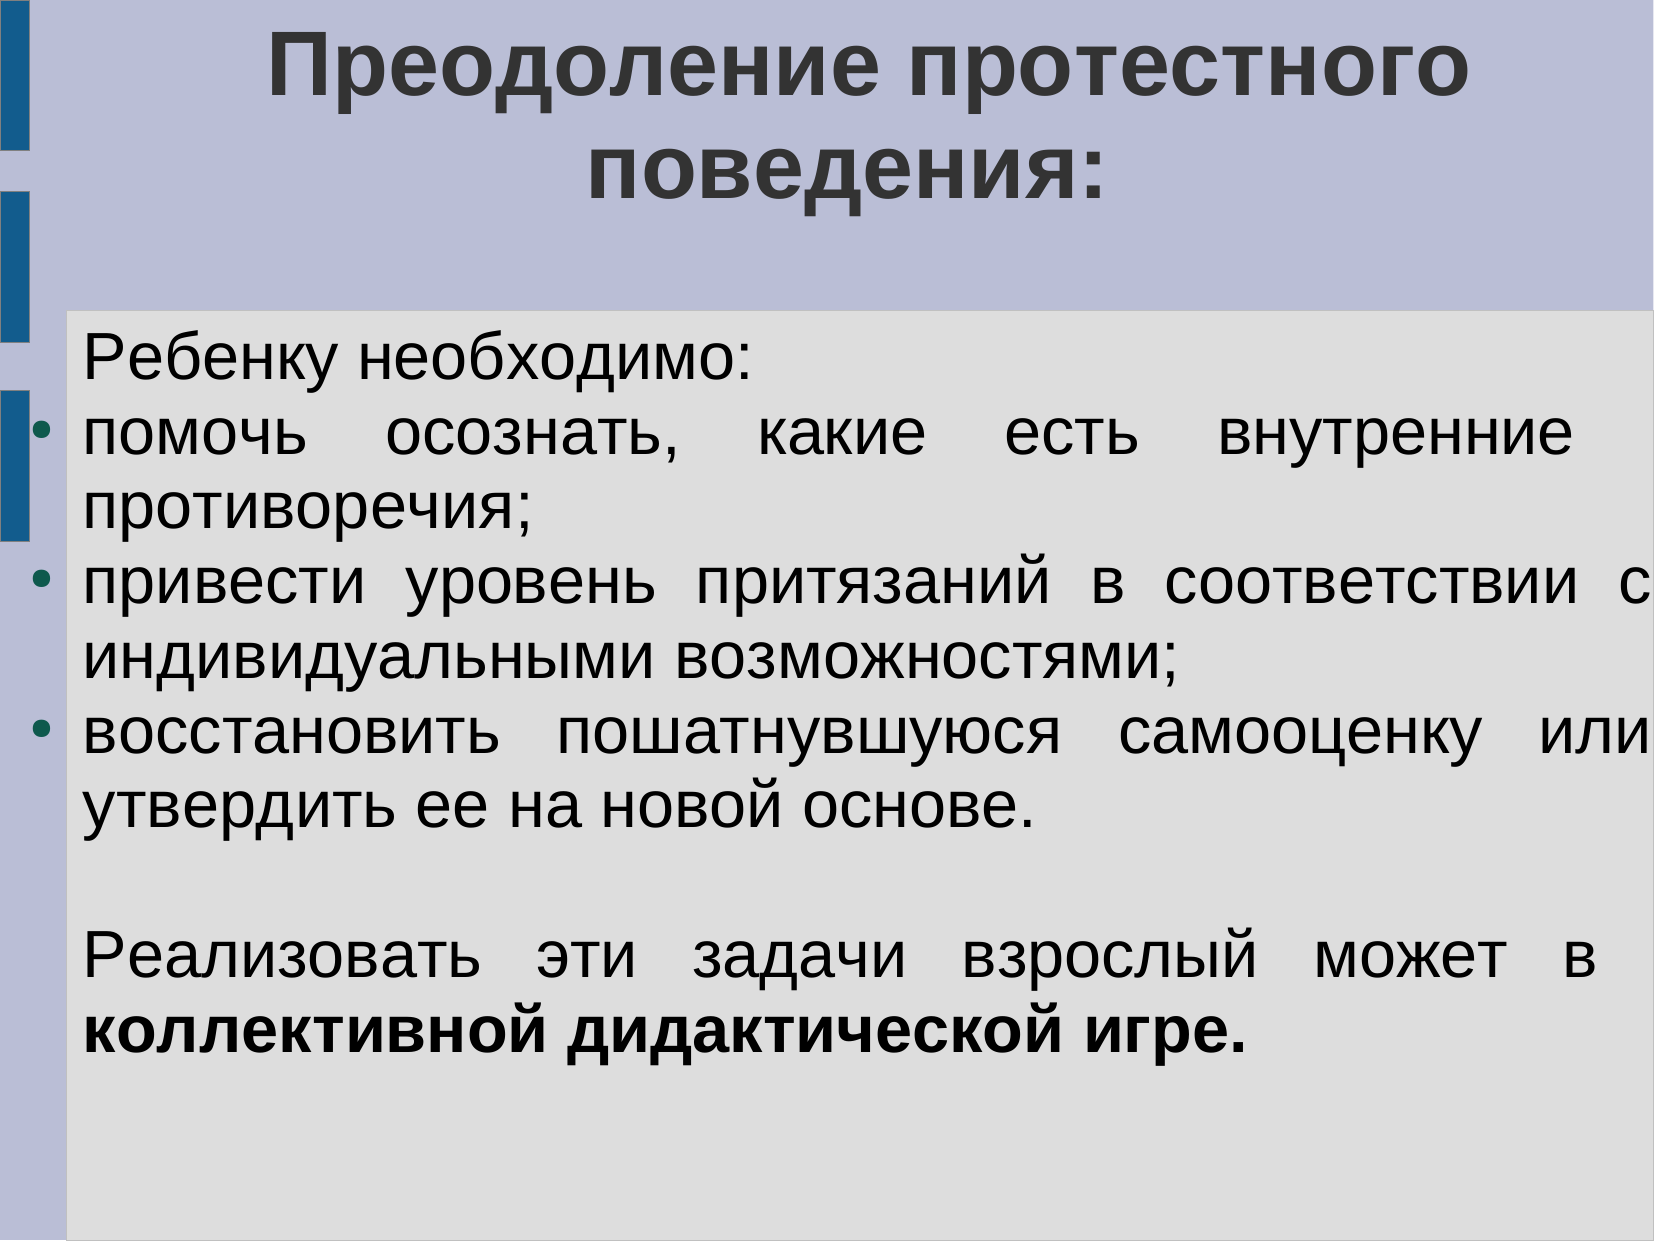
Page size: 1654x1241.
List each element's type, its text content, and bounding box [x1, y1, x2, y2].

title Преодоление протестного поведения: [141, 11, 1554, 219]
list Ребенку необходимо: помочь осознать, какие есть внутренние противоречия; привести уровень притязаний в соответствии с индивидуальными возможностями; восстановить пошатнувшуюся самооценку или утвердить ее на новой основе. Реализовать эти задачи взрослый может в коллективной дидактической игре. [11, 318, 1654, 1229]
